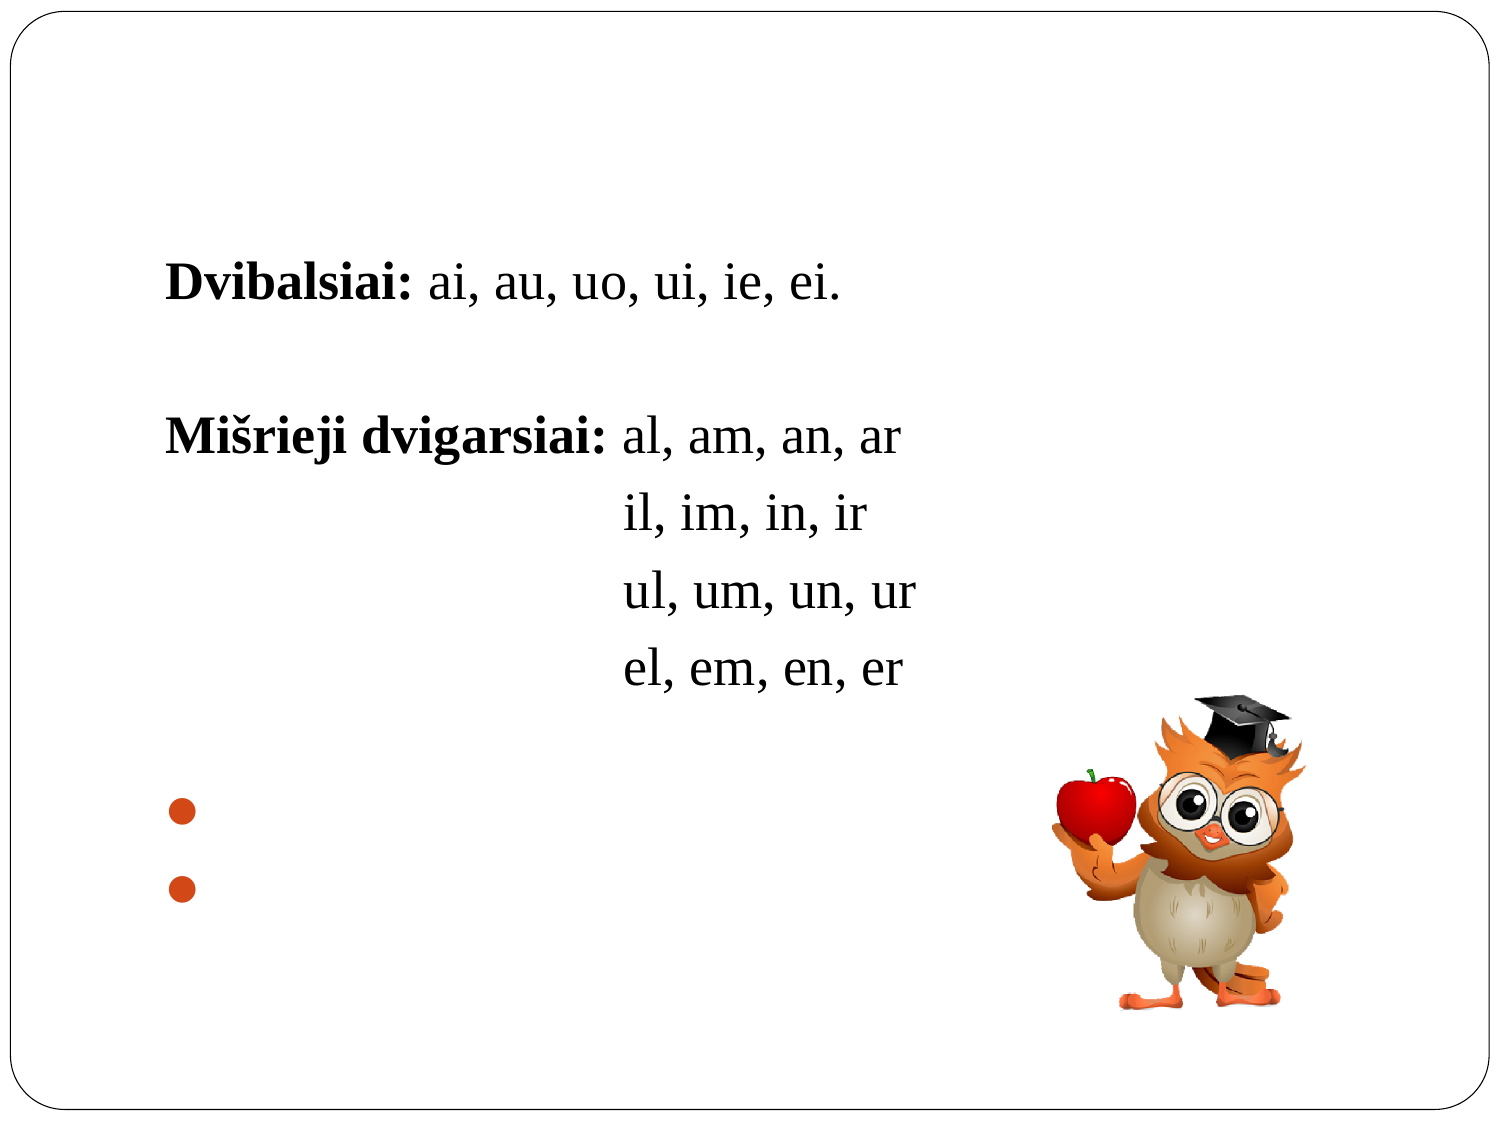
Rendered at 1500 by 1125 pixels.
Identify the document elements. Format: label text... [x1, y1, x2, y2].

picture [1021, 692, 1345, 1016]
list Dvibalsiai: ai, au, uo, ui, ie, ei. Mišrieji dvigarsiai: al, am, an, ar il, im, in, ir ul, um, un, ur el, em, en, er [150, 237, 1426, 988]
